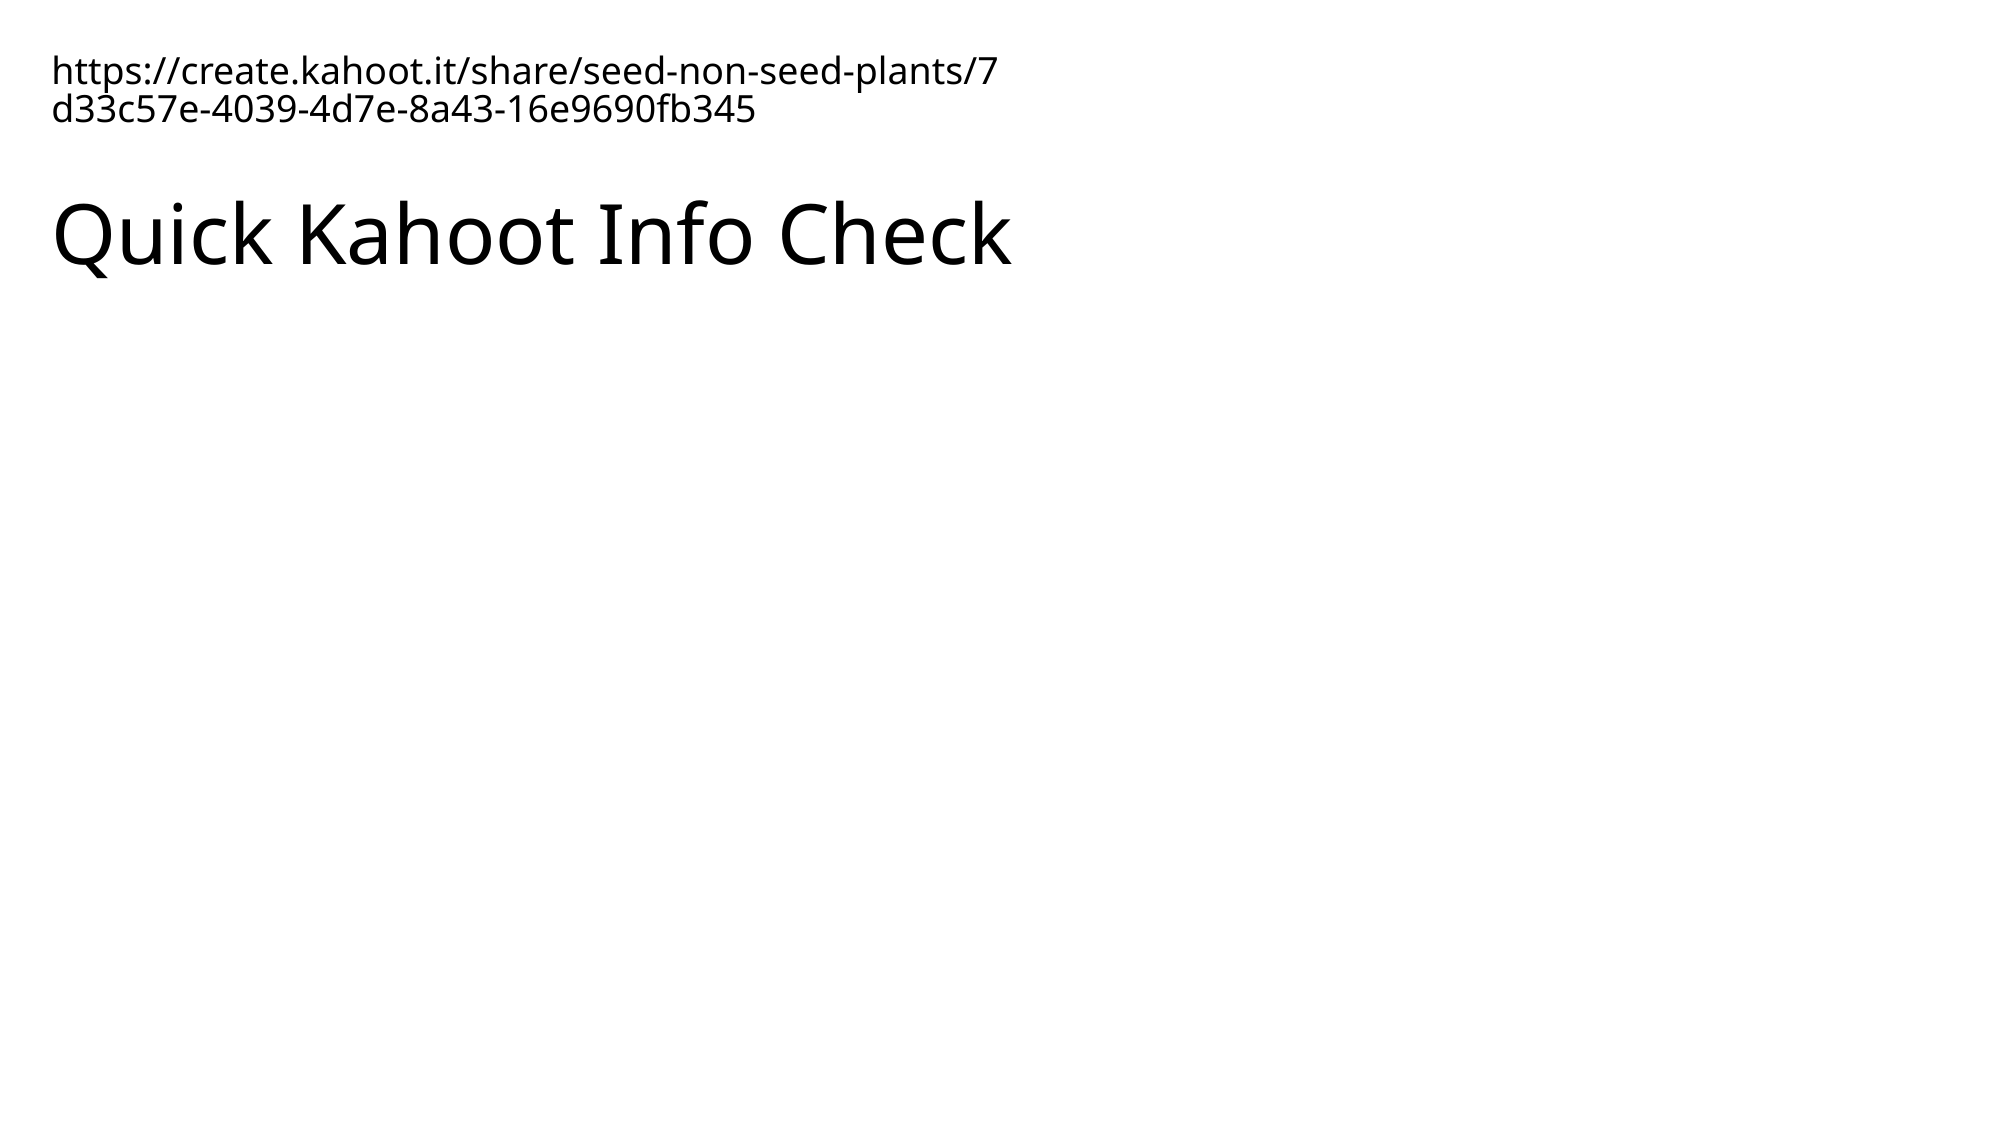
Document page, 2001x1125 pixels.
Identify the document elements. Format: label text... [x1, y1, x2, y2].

text_box https://create.kahoot.it/share/seed-non-seed-plants/7d33c57e-4039-4d7e-8a43-16e9690fb345 Quick Kahoot Info Check [36, 39, 1037, 293]
